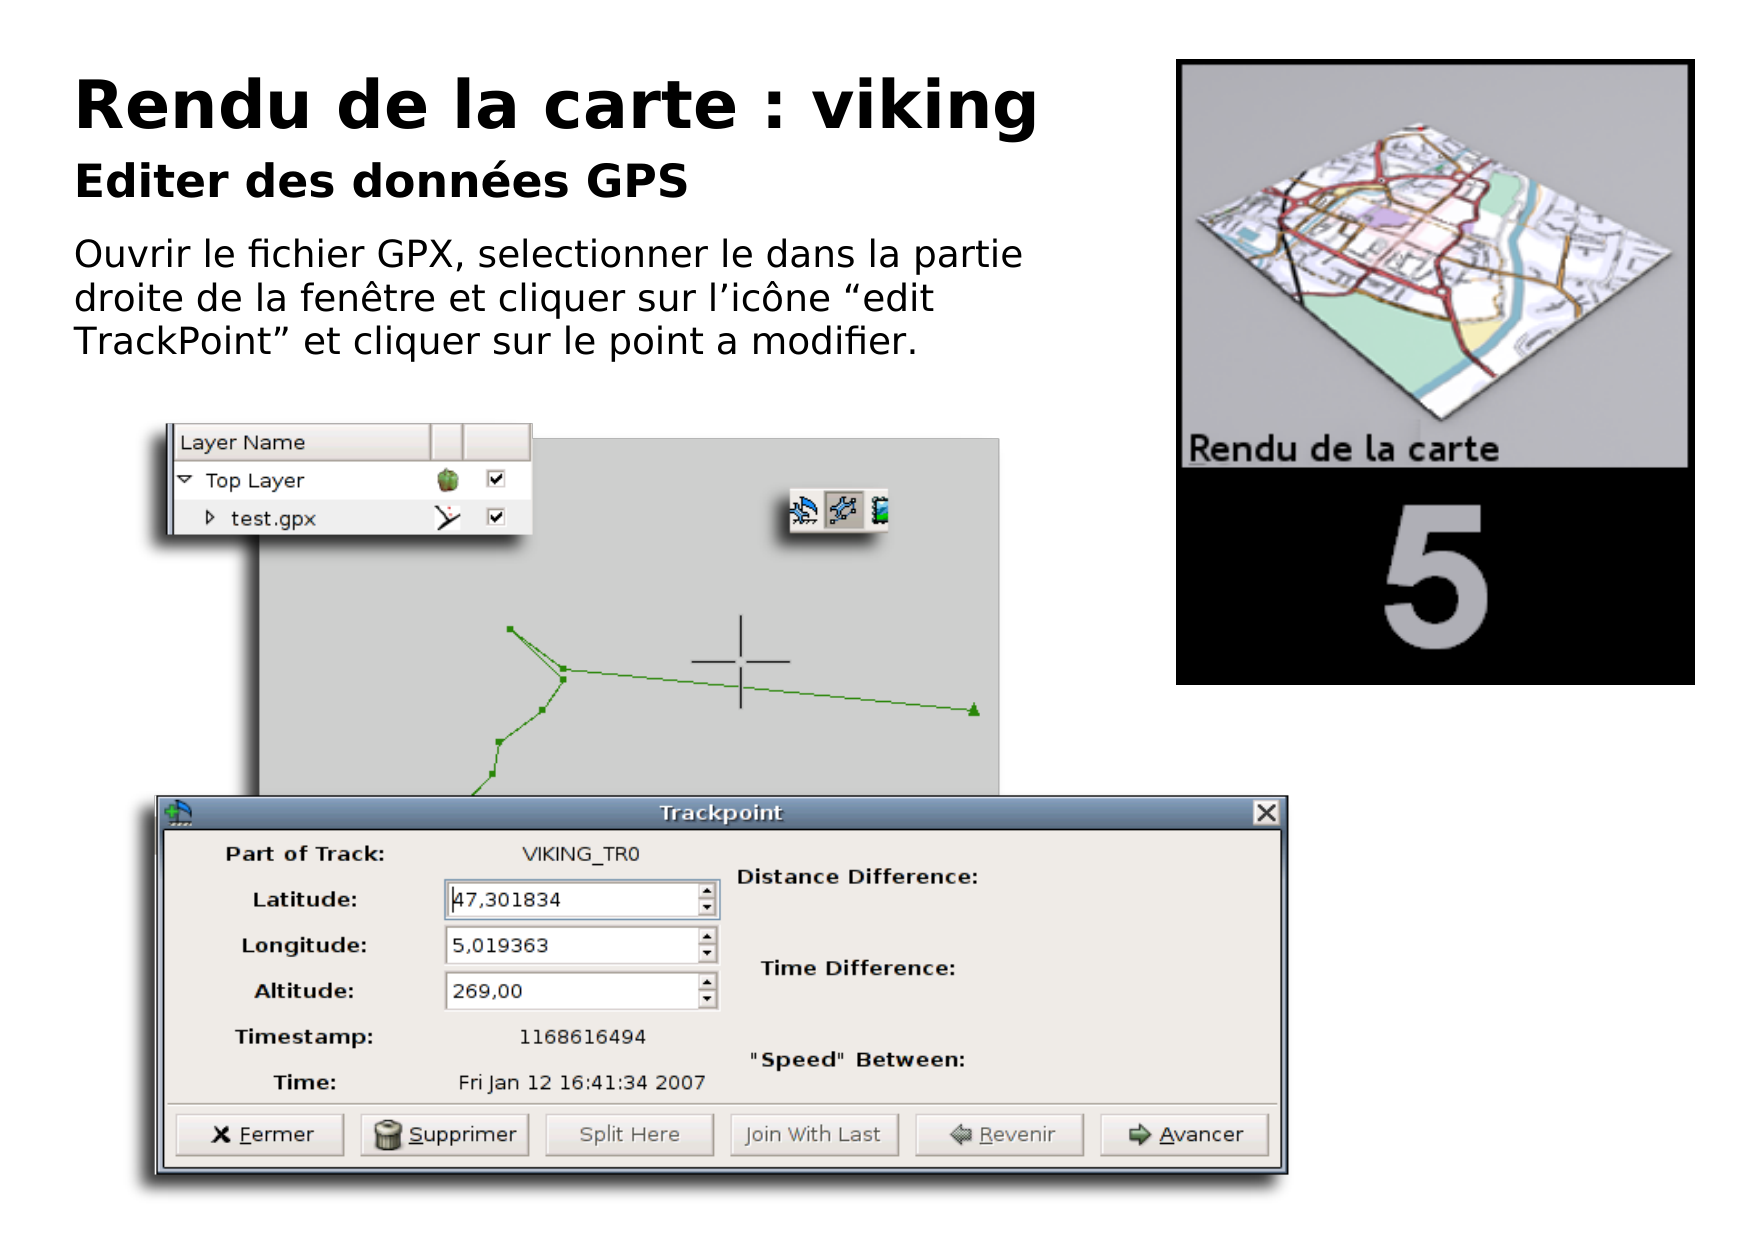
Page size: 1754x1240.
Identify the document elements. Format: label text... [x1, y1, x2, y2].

text_box Editer des données GPS Ouvrir le fichier GPX, selectionner le dans la partie droite de la fenêtre et cliquer sur l’icône “edit TrackPoint” et cliquer sur le point a modifier. [59, 147, 1152, 421]
text_box Rendu de la carte : viking [59, 59, 1684, 152]
picture [118, 59, 1695, 1210]
